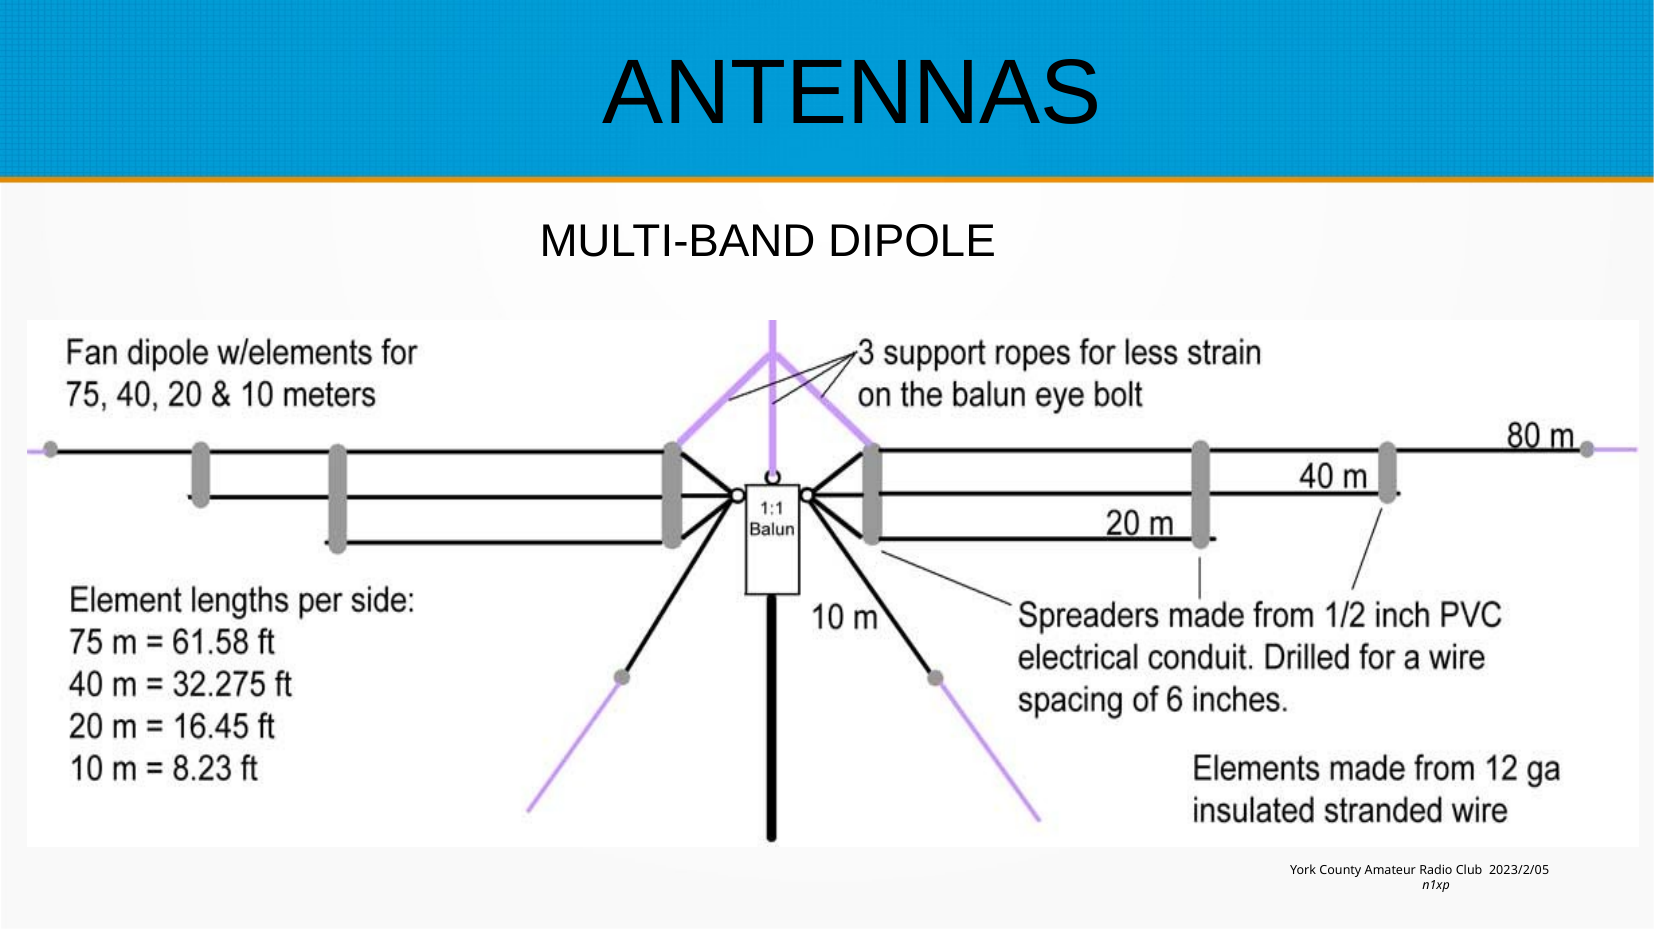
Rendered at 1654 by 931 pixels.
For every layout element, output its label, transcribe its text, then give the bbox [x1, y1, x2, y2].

text_box MULTI-BAND DIPOLE [524, 207, 1018, 274]
text_box ANTENNAS [230, 33, 1475, 151]
text_box York County Amateur Radio Club 2023/2/05 n1xp [1284, 856, 1588, 897]
picture [0, 175, 1654, 931]
